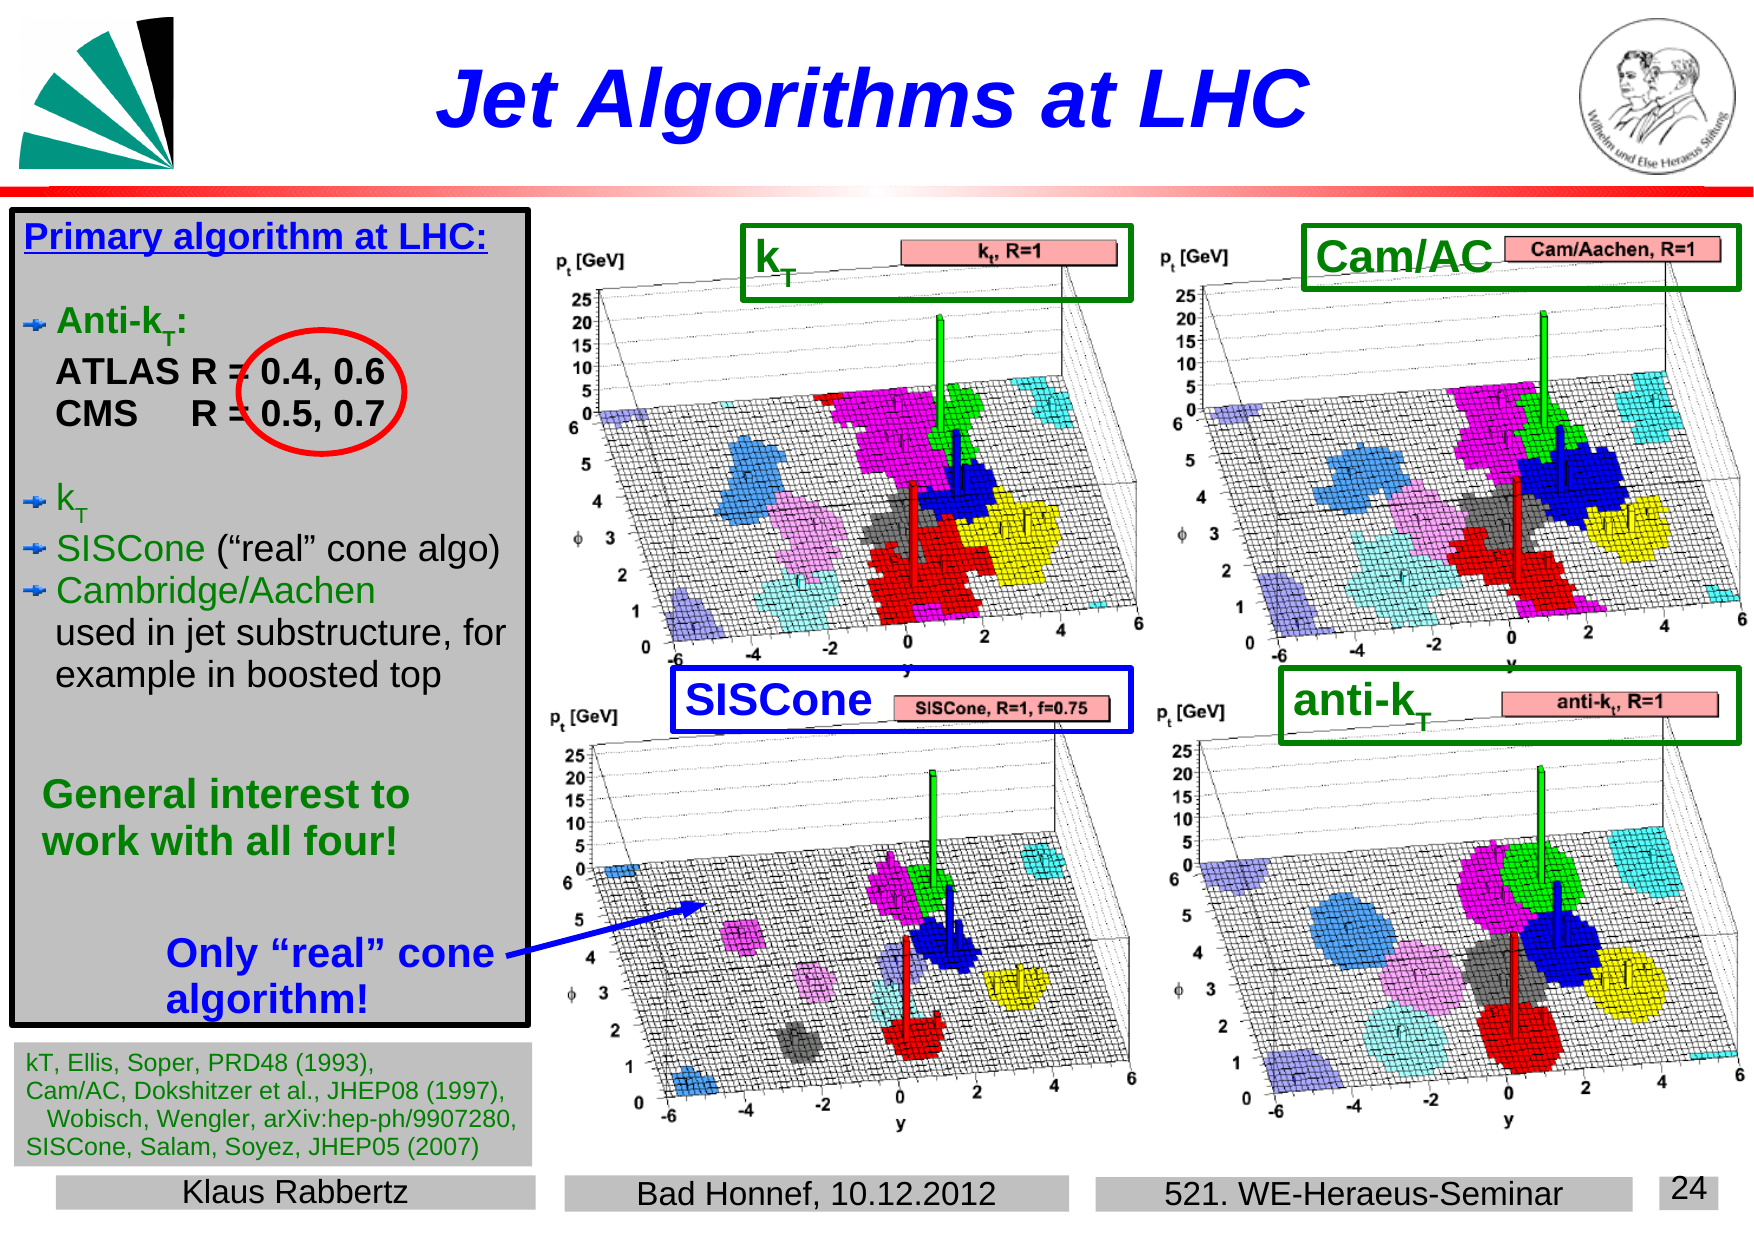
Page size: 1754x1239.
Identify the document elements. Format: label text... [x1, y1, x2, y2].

text_box kT, Ellis, Soper, PRD48 (1993), Cam/AC, Dokshitzer et al., JHEP08 (1997), Wobisch, Wengler, arXiv:hep-ph/9907280, SISCone, Salam, Soyez, JHEP05 (2007) [14, 1042, 533, 1167]
picture [1579, 18, 1736, 175]
text_box Cam/AC [1303, 225, 1740, 289]
text_box anti-kT [1281, 668, 1740, 743]
text_box Primary algorithm at LHC: Anti-kT: ATLAS R = 0.4, 0.6 CMS R = 0.5, 0.7 kT SISCone (“real” cone algo) Cambridge/Aachen used in jet substructure, for example in boosted top [11, 209, 529, 1026]
picture [542, 687, 1754, 1139]
text_box General interest to work with all four! [30, 765, 423, 871]
text_box kT [742, 225, 1131, 300]
title Jet Algorithms at LHC [220, 16, 1525, 182]
picture [19, 17, 174, 171]
picture [538, 229, 1754, 684]
text_box Only “real” cone algorithm! [154, 923, 507, 1029]
text_box SISCone [672, 668, 1131, 732]
